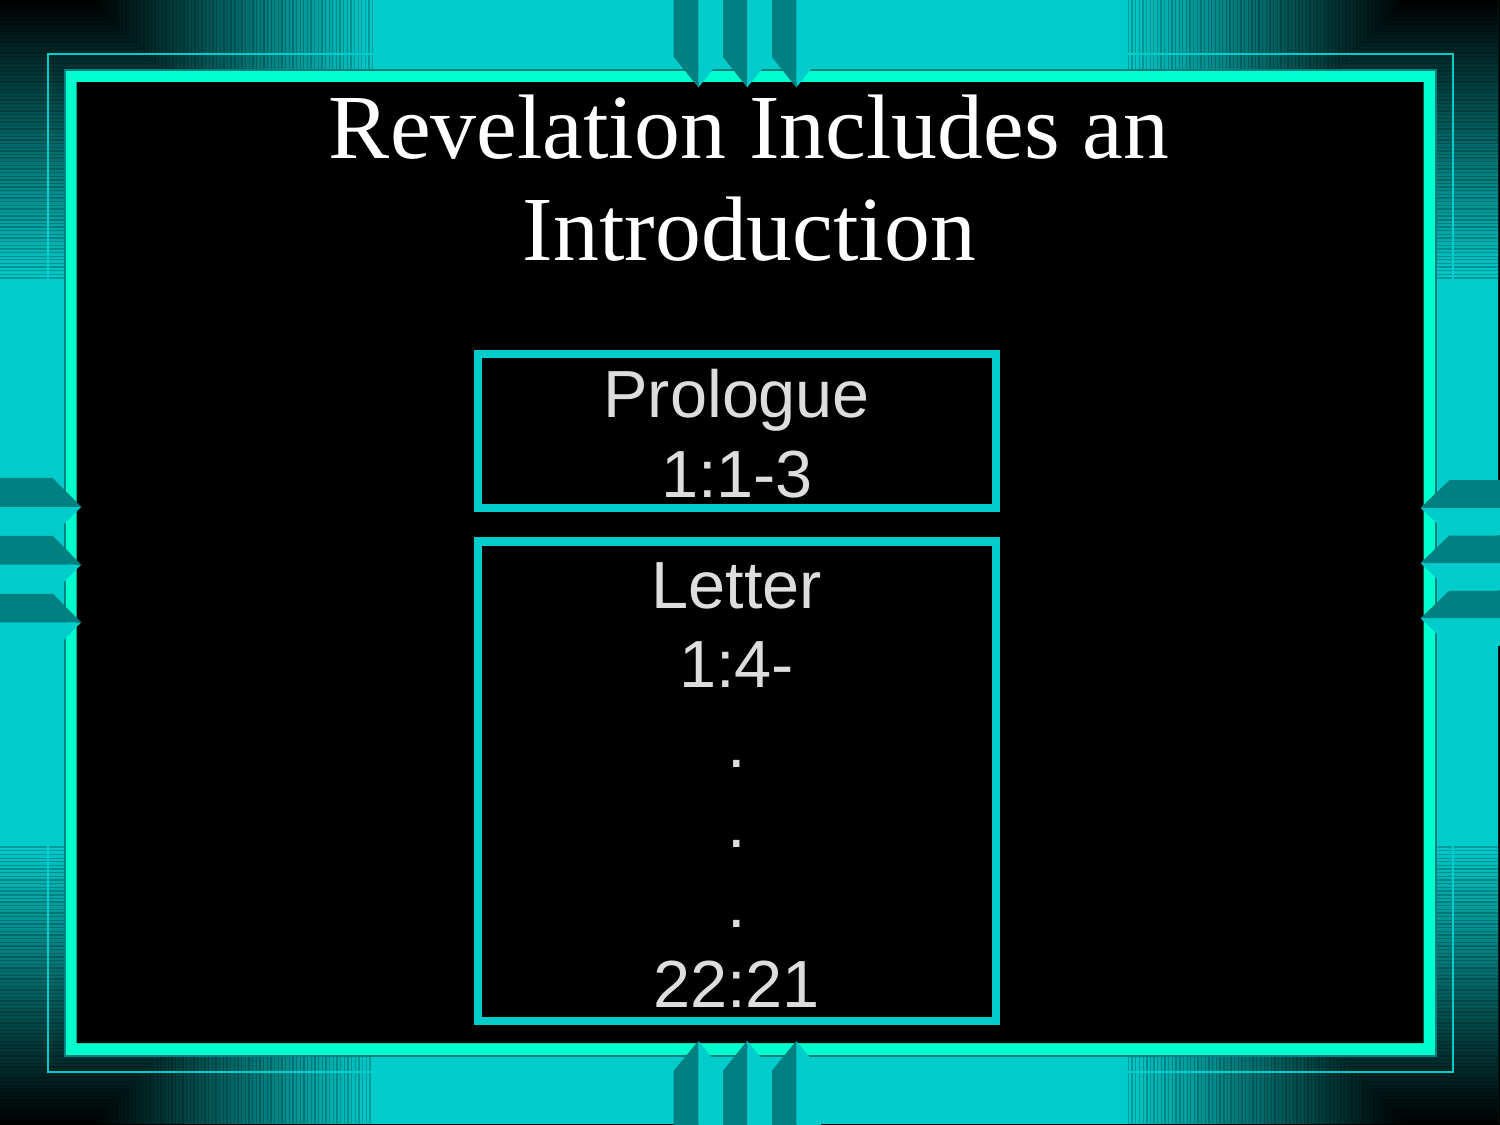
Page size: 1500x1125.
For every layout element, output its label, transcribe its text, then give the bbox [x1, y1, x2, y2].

title Revelation Includes an Introduction [112, 69, 1388, 288]
text_box Letter 1:4- . . . 22:21 [477, 541, 996, 1021]
text_box Prologue 1:1-3 [477, 354, 996, 509]
